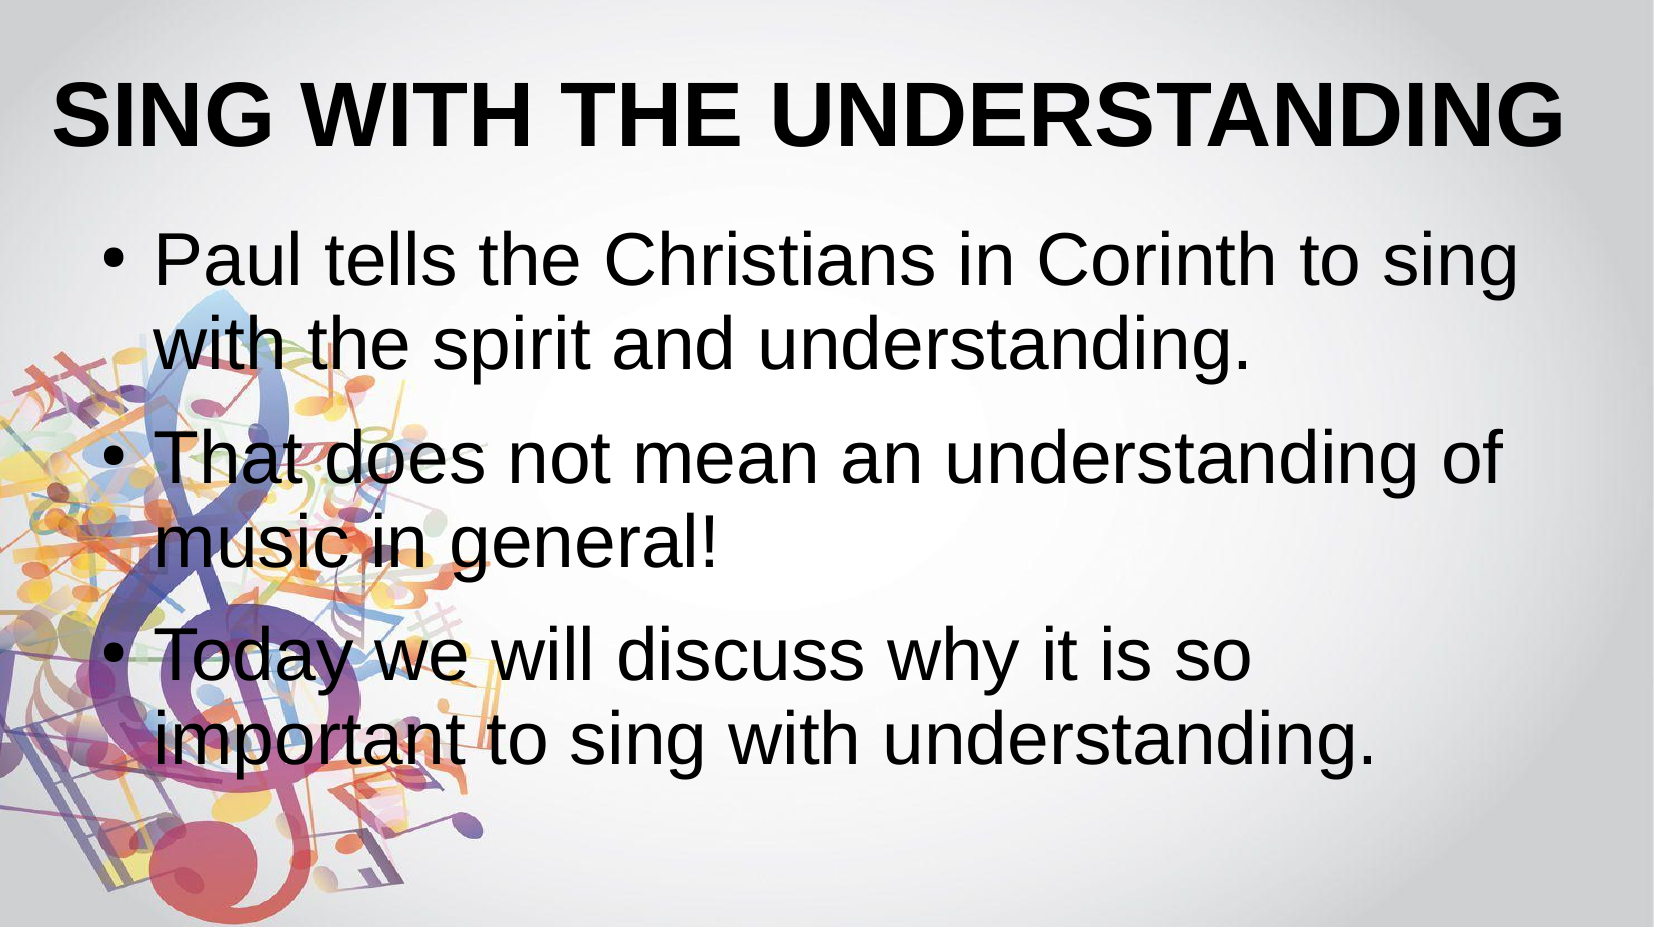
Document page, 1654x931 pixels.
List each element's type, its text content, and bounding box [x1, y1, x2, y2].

title SING WITH THE UNDERSTANDING [15, 12, 1606, 218]
picture [0, 0, 1654, 927]
list Paul tells the Christians in Corinth to sing with the spirit and understanding. That does not mean an understanding of music in general! Today we will discuss why it is so important to sing with understanding. [82, 217, 1571, 886]
